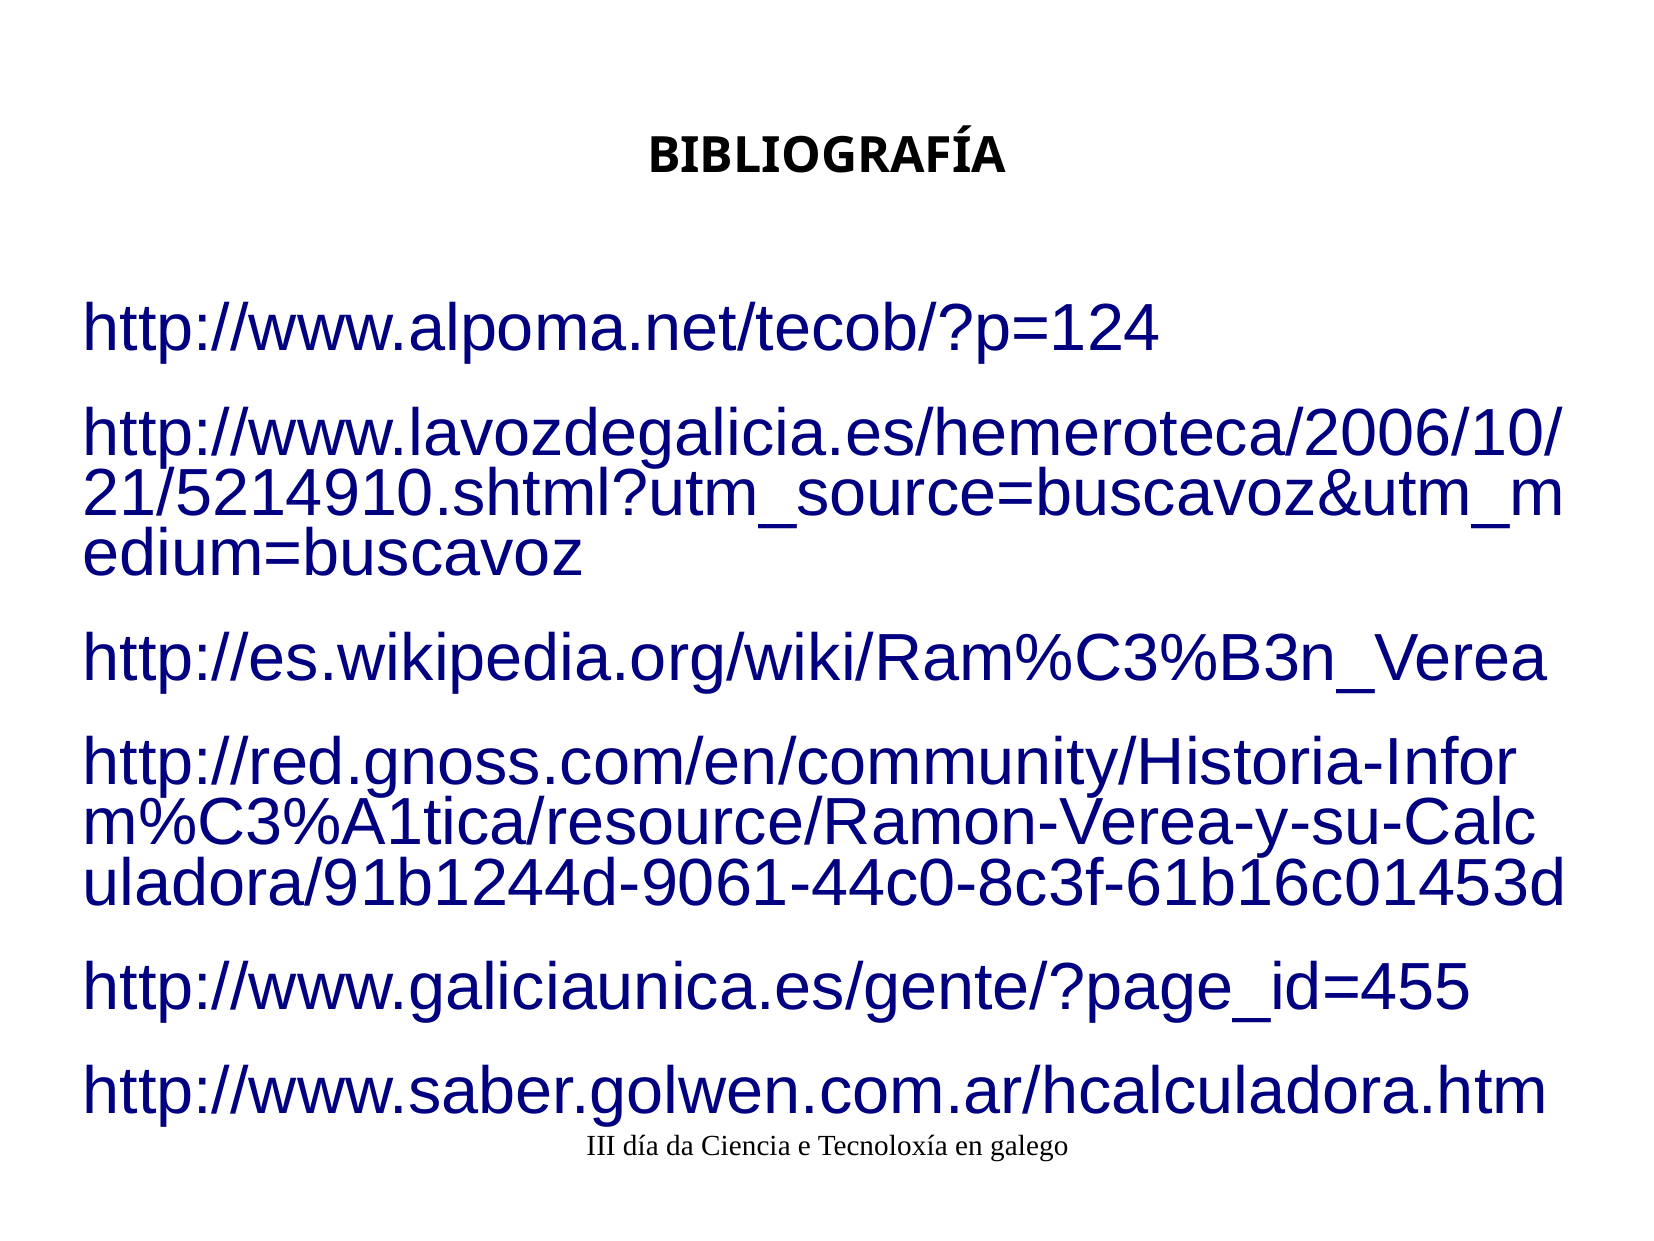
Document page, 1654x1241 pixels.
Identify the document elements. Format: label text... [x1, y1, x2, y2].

list http://www.alpoma.net/tecob/?p=124 http://www.lavozdegalicia.es/hemeroteca/2006/10/21/5214910.shtml?utm_source=buscavoz&utm_medium=buscavoz http://es.wikipedia.org/wiki/Ram%C3%B3n_Verea http://red.gnoss.com/en/community/Historia-Inform%C3%A1tica/resource/Ramon-Verea-y-su-Calculadora/91b1244d-9061-44c0-8c3f-61b16c01453d http://www.galiciaunica.es/gente/?page_id=455 http://www.saber.golwen.com.ar/hcalculadora.htm [82, 290, 1571, 1109]
title BIBLIOGRAFÍA [82, 49, 1571, 257]
